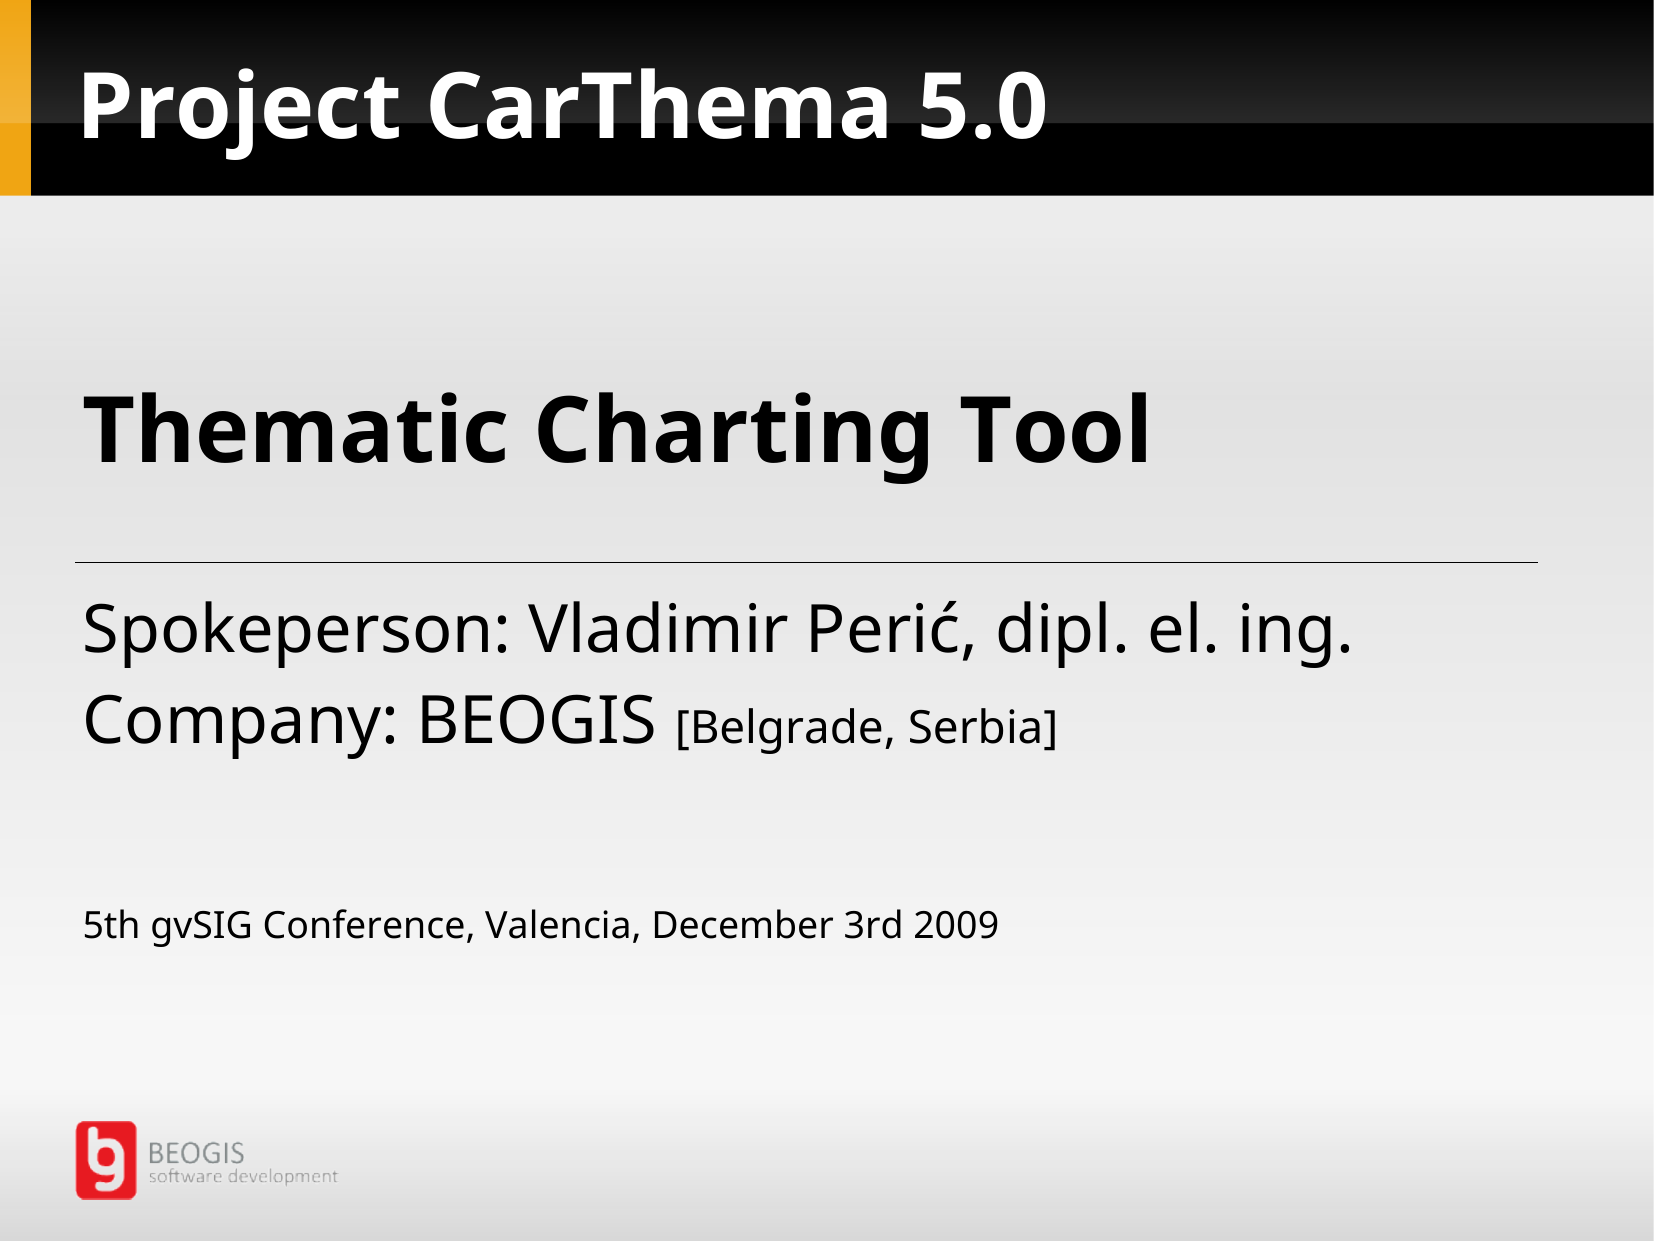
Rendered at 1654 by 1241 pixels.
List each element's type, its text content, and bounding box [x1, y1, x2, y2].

subtitle Thematic Charting Tool Spokeperson: Vladimir Perić, dipl. el. ing. Company: BEOGIS [Belgrade, Serbia] 5th gvSIG Conference, Valencia, December 3rd 2009 [82, 297, 1538, 562]
title Project CarThema 5.0 [76, 0, 1163, 208]
picture [0, 0, 1654, 1241]
subtitle Thematic Charting Tool Spokeperson: Vladimir Perić, dipl. el. ing. Company: BEOGIS [Belgrade, Serbia] 5th gvSIG Conference, Valencia, December 3rd 2009 [82, 563, 1538, 1102]
